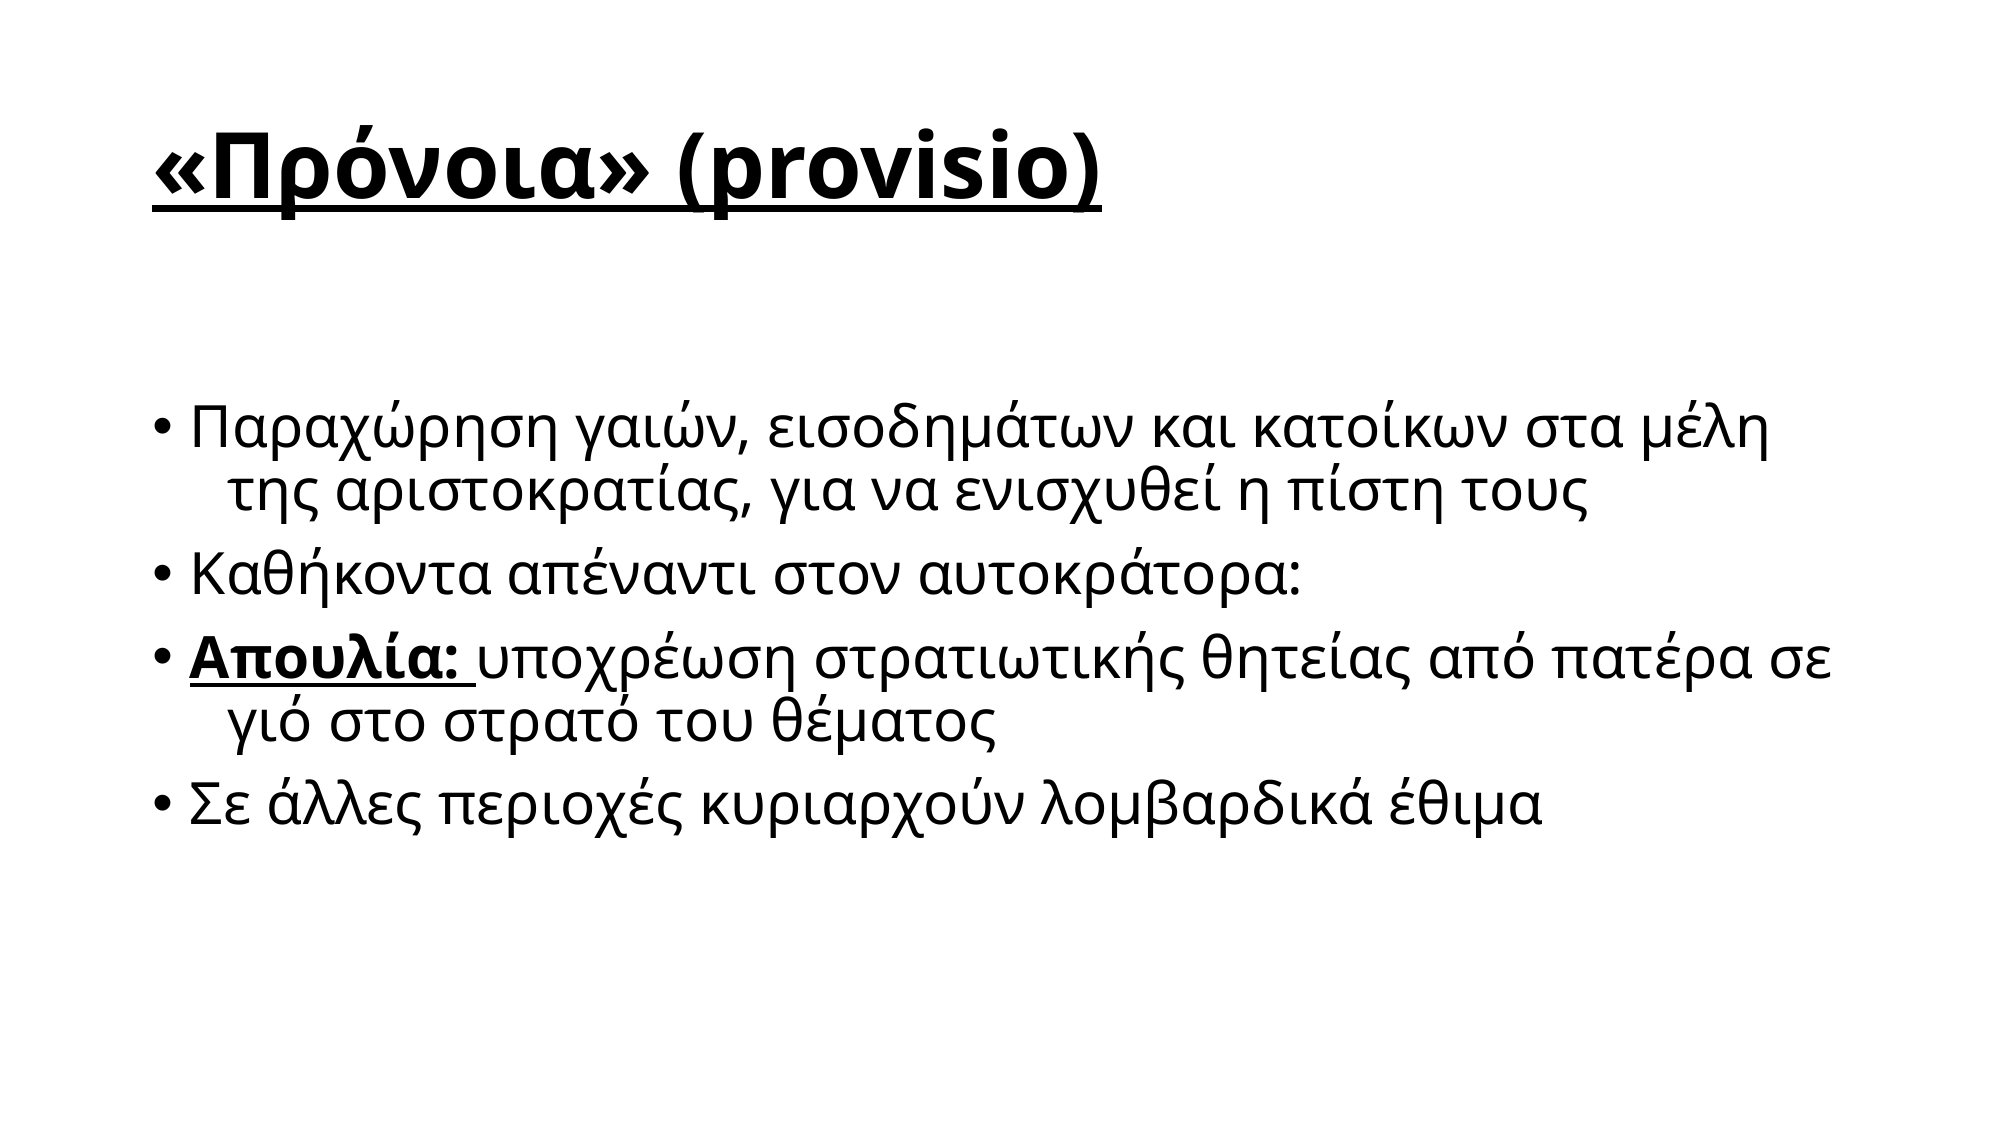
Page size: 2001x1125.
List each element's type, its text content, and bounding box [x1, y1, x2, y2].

list Παραχώρηση γαιών, εισοδημάτων και κατοίκων στα μέλη της αριστοκρατίας, για να ενισχυθεί η πίστη τους Καθήκοντα απέναντι στον αυτοκράτορα: Απουλία: υποχρέωση στρατιωτικής θητείας από πατέρα σε γιό στο στρατό του θέματος Σε άλλες περιοχές κυριαρχούν λομβαρδικά έθιμα [137, 299, 1863, 1014]
title «Πρόνοια» (provisio) [137, 59, 1863, 278]
